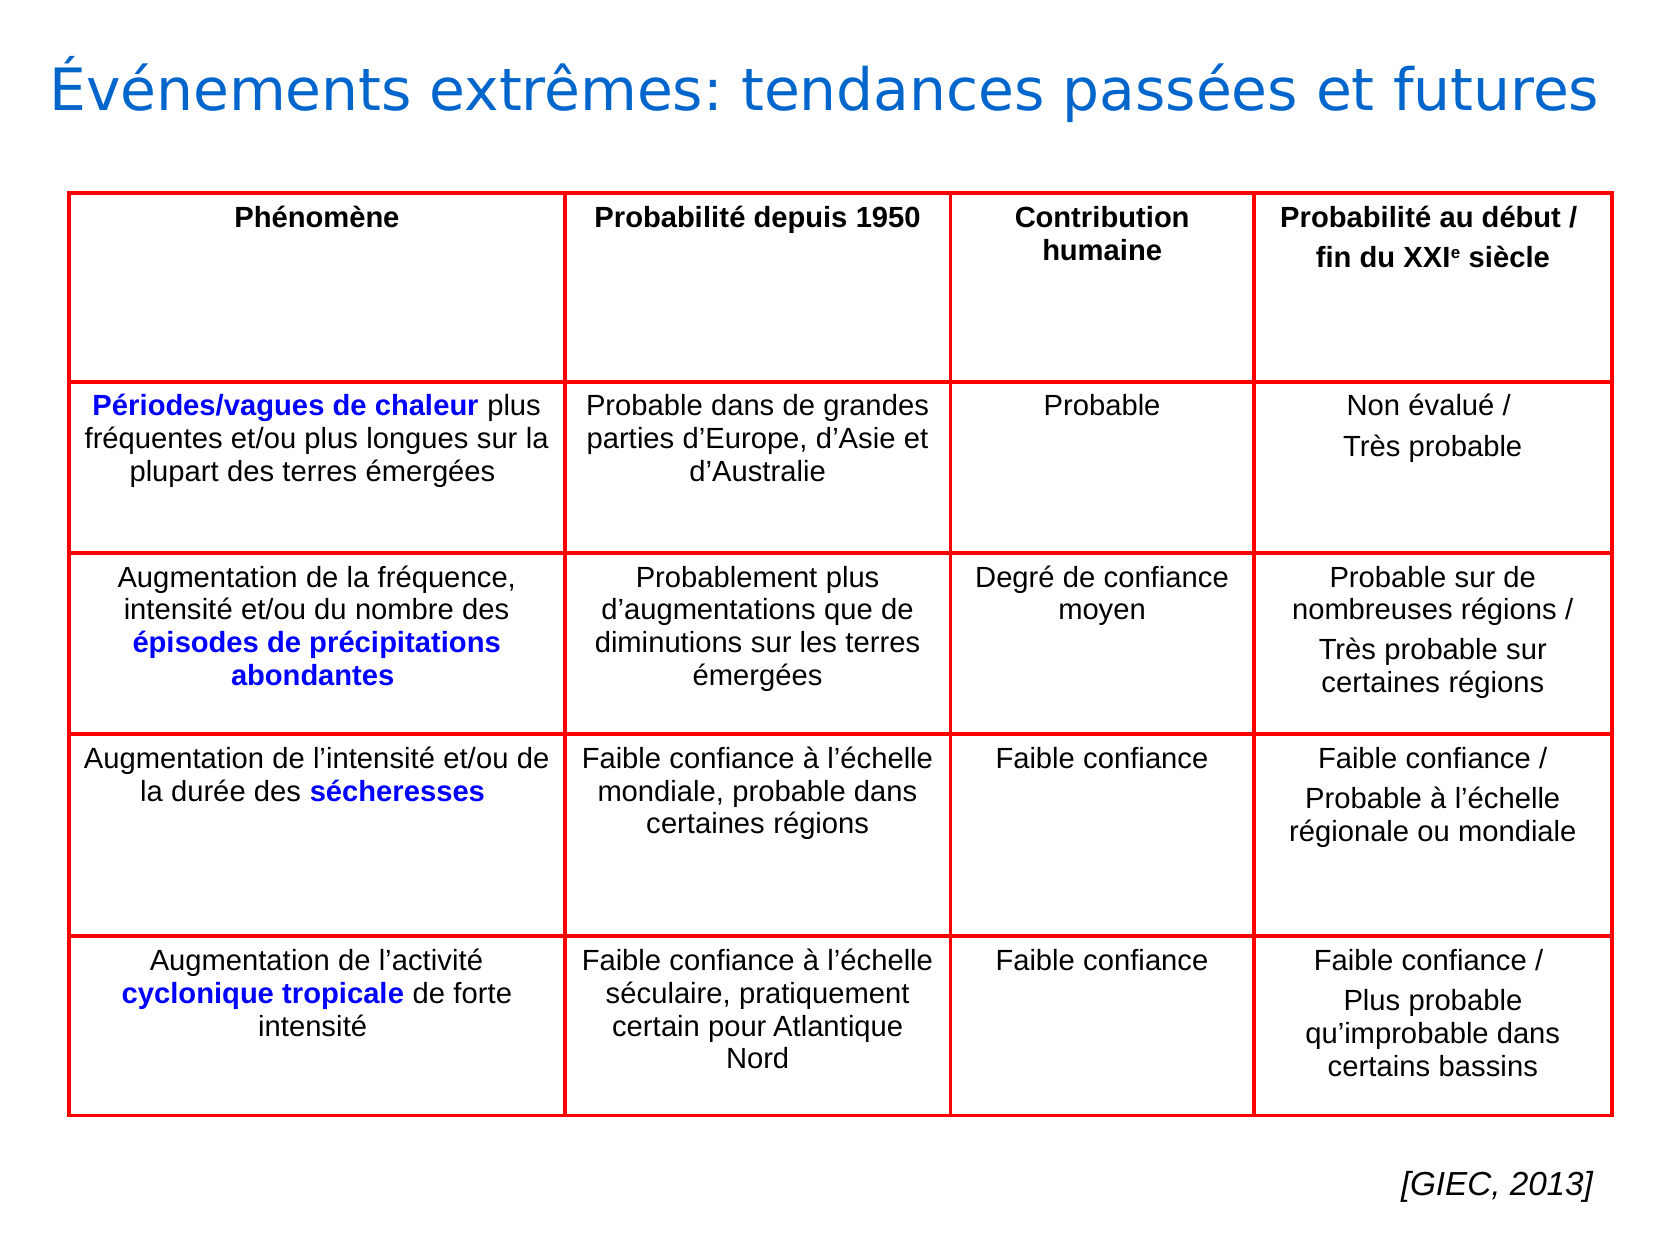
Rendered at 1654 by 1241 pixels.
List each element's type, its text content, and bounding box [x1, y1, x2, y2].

table_cell Probable [952, 384, 1252, 551]
table_cell Augmentation de l’activité cyclonique tropicale de forte intensité [71, 938, 563, 1114]
table_cell Faible confiance / Plus probable qu’improbable dans certains bassins [1256, 938, 1610, 1114]
table_cell Faible confiance [952, 736, 1252, 934]
table_cell Probable dans de grandes parties d’Europe, d’Asie et d’Australie [567, 384, 949, 551]
table_header Contribution humaine [952, 195, 1252, 380]
title Événements extrêmes: tendances passées et futures [25, 44, 1625, 154]
table_cell Augmentation de l’intensité et/ou de la durée des sécheresses [71, 736, 563, 934]
table_header Probabilité au début / fin du XXIe siècle [1256, 195, 1610, 380]
table_header Phénomène [71, 195, 563, 380]
table_cell Faible confiance à l’échelle mondiale, probable dans certaines régions [567, 736, 949, 934]
text_box [GIEC, 2013] [1385, 1154, 1641, 1216]
table_cell Faible confiance / Probable à l’échelle régionale ou mondiale [1256, 736, 1610, 934]
table_cell Degré de confiance moyen [952, 555, 1252, 732]
table_cell Probable sur de nombreuses régions / Très probable sur certaines régions [1256, 555, 1610, 732]
table_cell Faible confiance à l’échelle séculaire, pratiquement certain pour Atlantique Nord [567, 938, 949, 1114]
table_cell Probablement plus d’augmentations que de diminutions sur les terres émergées [567, 555, 949, 732]
table_cell Non évalué / Très probable [1256, 384, 1610, 551]
table_cell Augmentation de la fréquence, intensité et/ou du nombre des épisodes de précipitations abondantes [71, 555, 563, 732]
table_cell Faible confiance [952, 938, 1252, 1114]
table_header Probabilité depuis 1950 [567, 195, 949, 380]
table_cell Périodes/vagues de chaleur plus fréquentes et/ou plus longues sur la plupart des terres émergées [71, 384, 563, 551]
